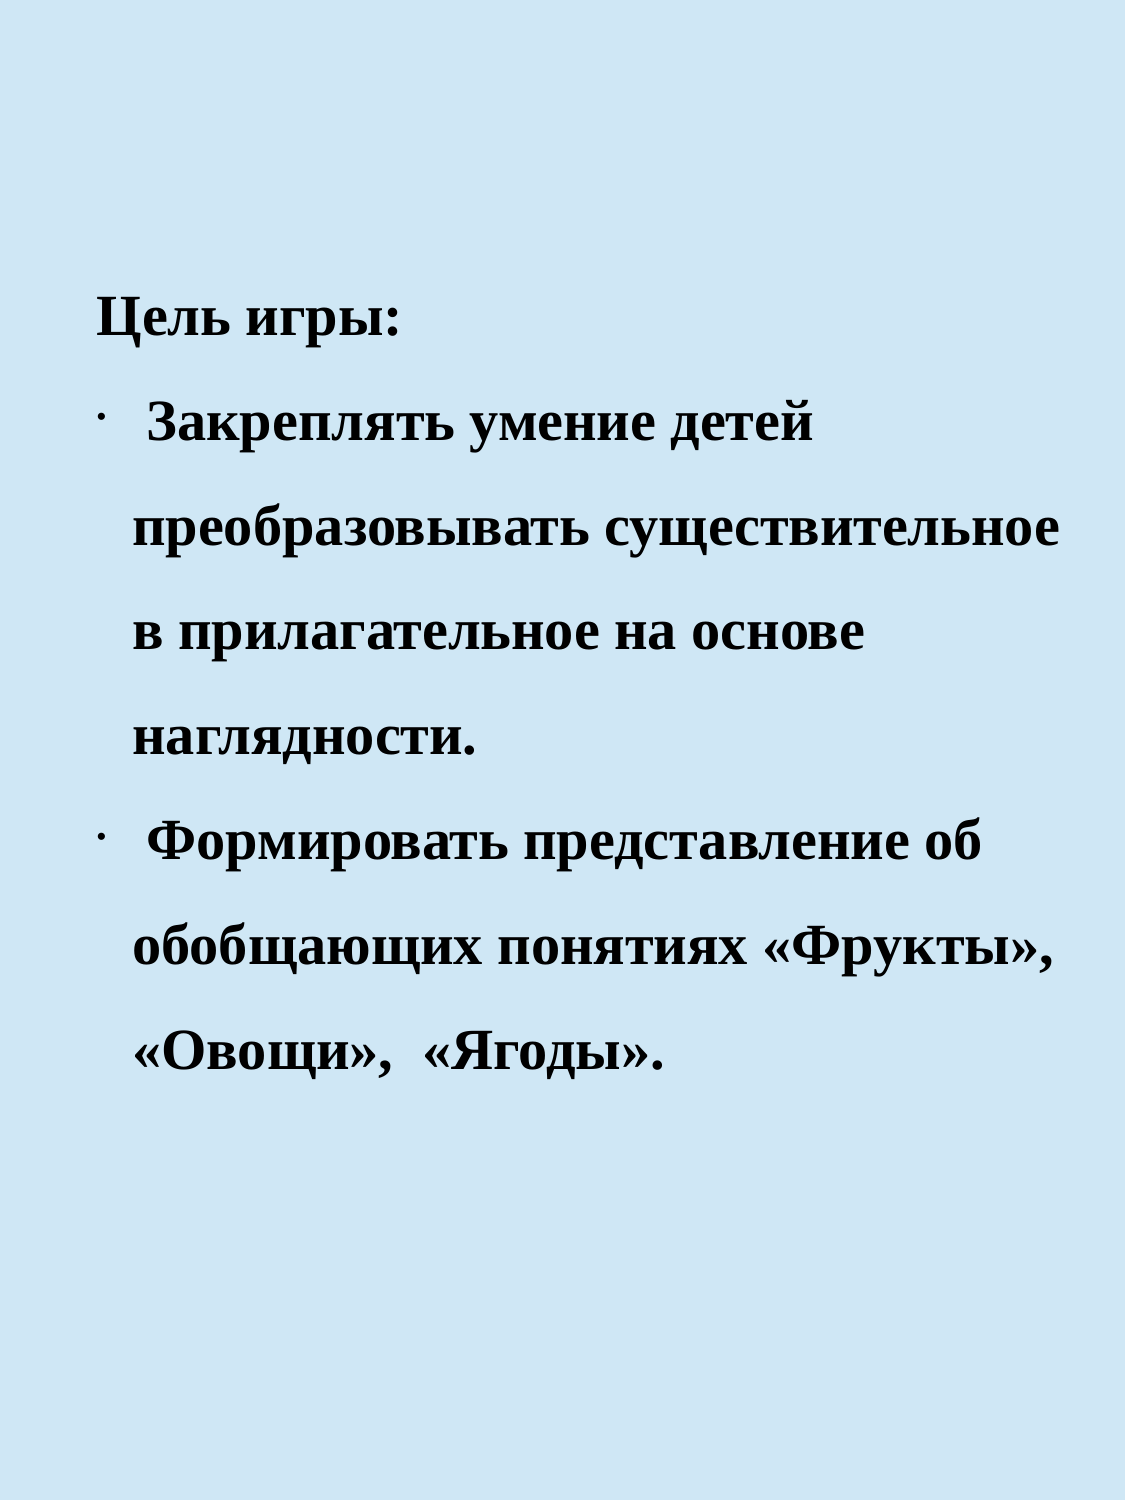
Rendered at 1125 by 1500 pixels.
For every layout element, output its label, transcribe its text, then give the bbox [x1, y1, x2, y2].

text_box Цель игры: Закреплять умение детей преобразовывать существительное в прилагательное на основе наглядности. Формировать представление об обобщающих понятиях «Фрукты», «Овощи», «Ягоды». [82, 234, 1079, 1089]
